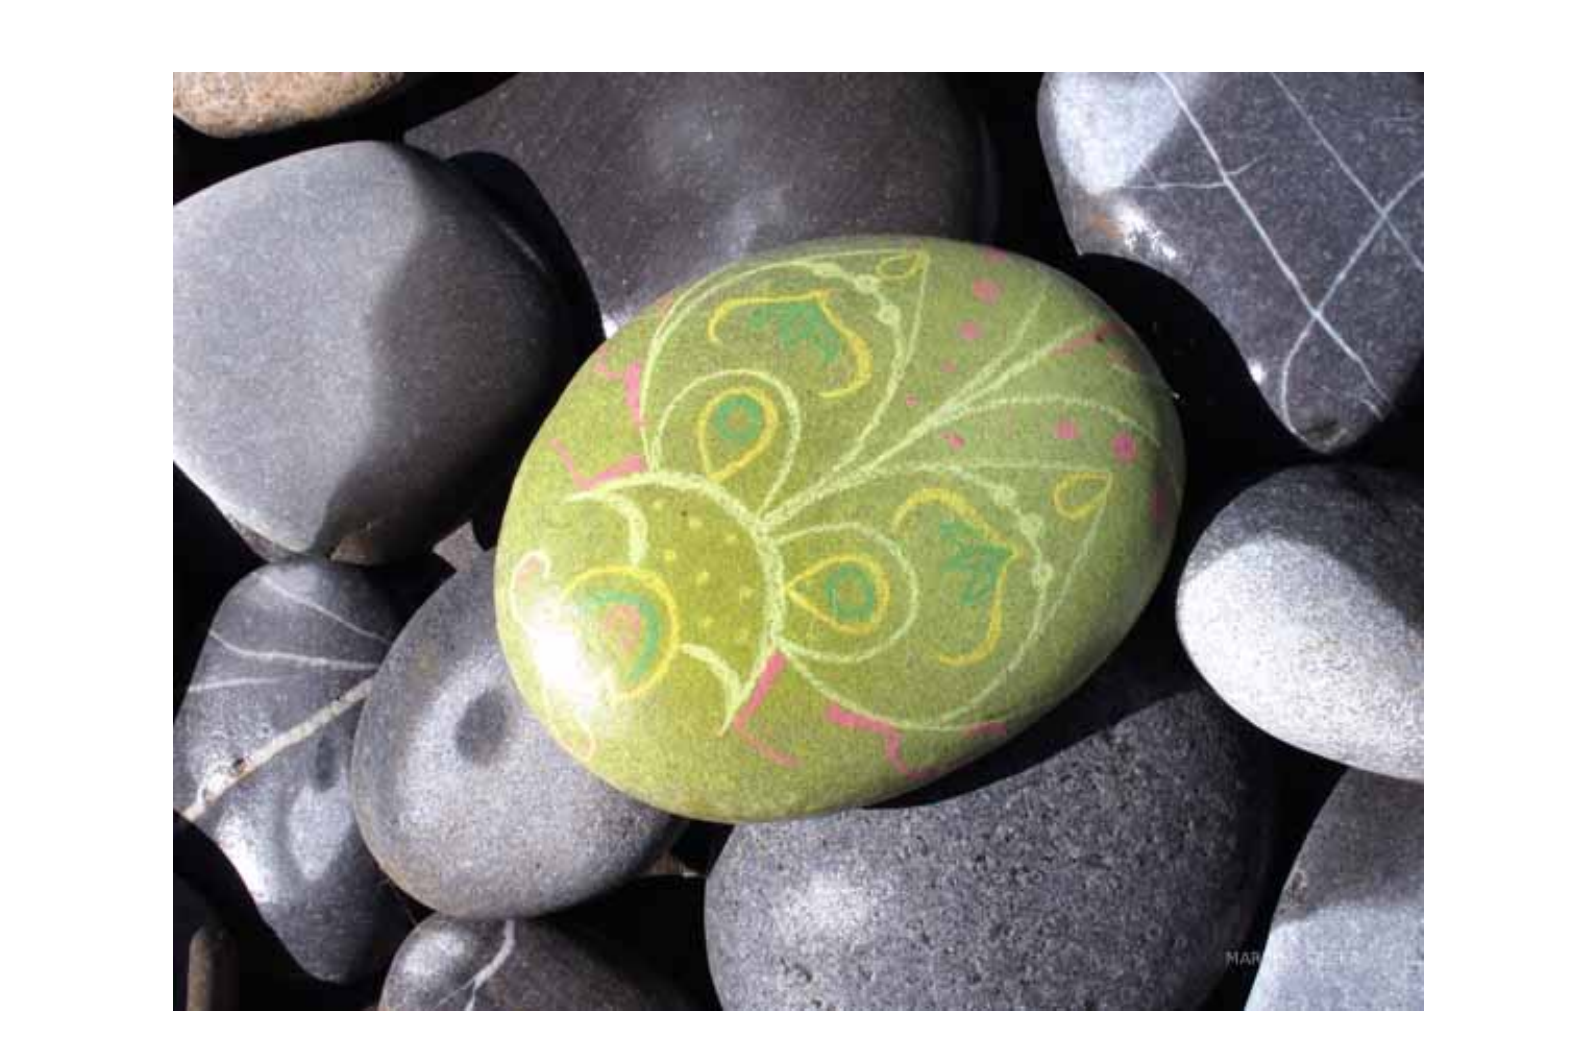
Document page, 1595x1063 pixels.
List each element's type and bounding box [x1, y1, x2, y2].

picture [173, 72, 1424, 1011]
